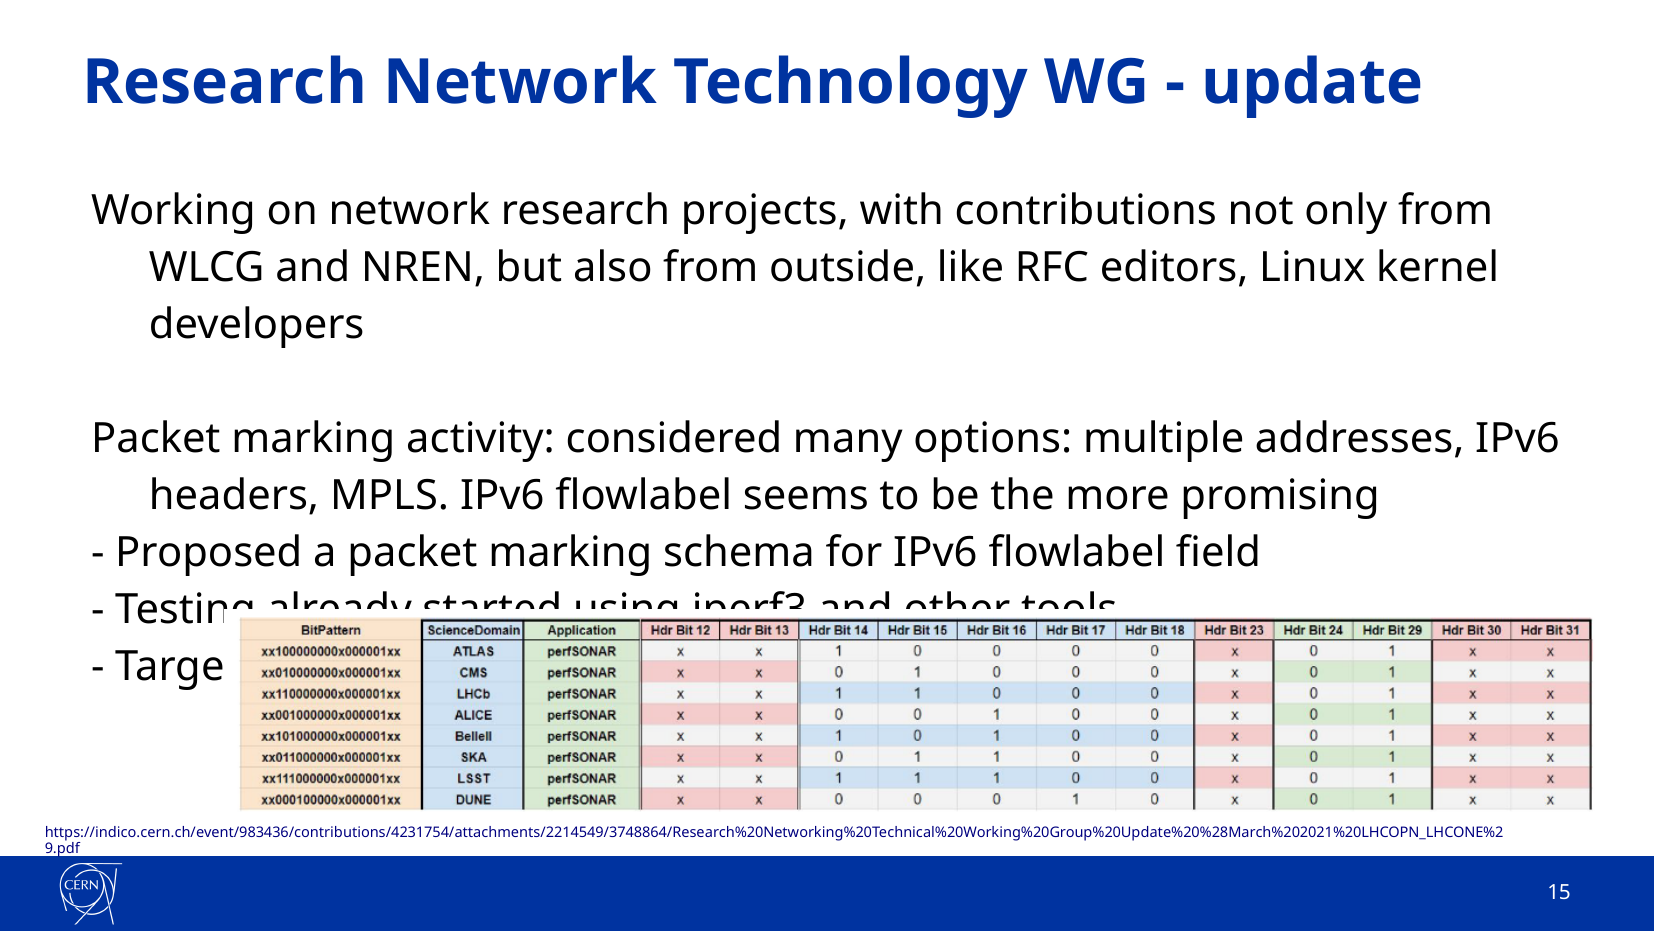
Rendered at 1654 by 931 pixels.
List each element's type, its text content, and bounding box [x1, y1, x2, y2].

text_box Working on network research projects, with contributions not only from WLCG and NREN, but also from outside, like RFC editors, Linux kernel developers Packet marking activity: considered many options: multiple addresses, IPv6 headers, MPLS. IPv6 flowlabel seems to be the more promising - Proposed a packet marking schema for IPv6 flowlabel field - Testing already started using iperf3 and other tools - Targetting implementation in perfSONAR and XRootD [76, 172, 1601, 792]
picture [224, 609, 1601, 812]
title Research Network Technology WG - update [82, 37, 1571, 142]
picture [56, 887, 127, 928]
text_box https://indico.cern.ch/event/983436/contributions/4231754/attachments/2214549/3748864/Research%20Networking%20Technical%20Working%20Group%20Update%20%28March%202021%20LHCOPN_LHCONE%29.pdf [30, 815, 1524, 887]
